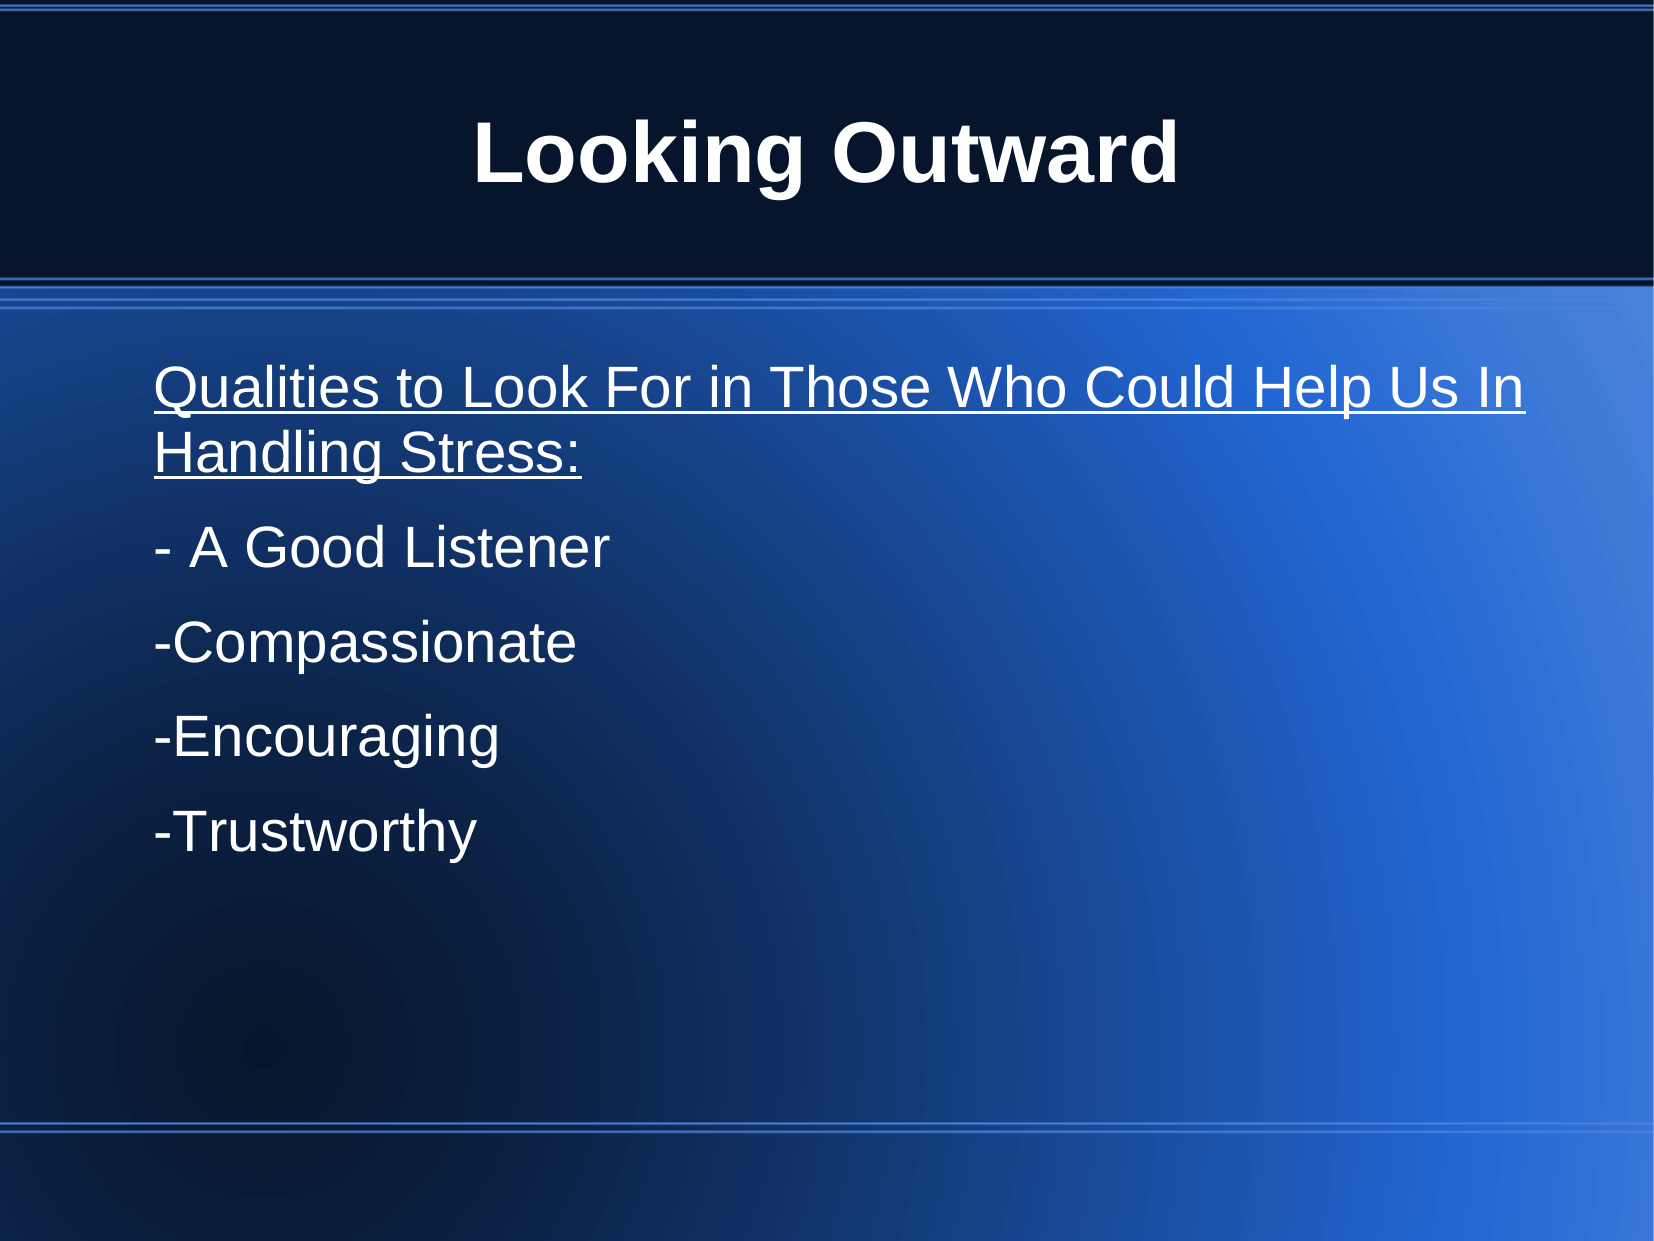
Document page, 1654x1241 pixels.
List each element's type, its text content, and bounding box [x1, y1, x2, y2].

list Qualities to Look For in Those Who Could Help Us In Handling Stress: - A Good Listener -Compassionate -Encouraging -Trustworthy [82, 355, 1571, 1058]
picture [0, 0, 1654, 1241]
title Looking Outward [82, 49, 1571, 257]
